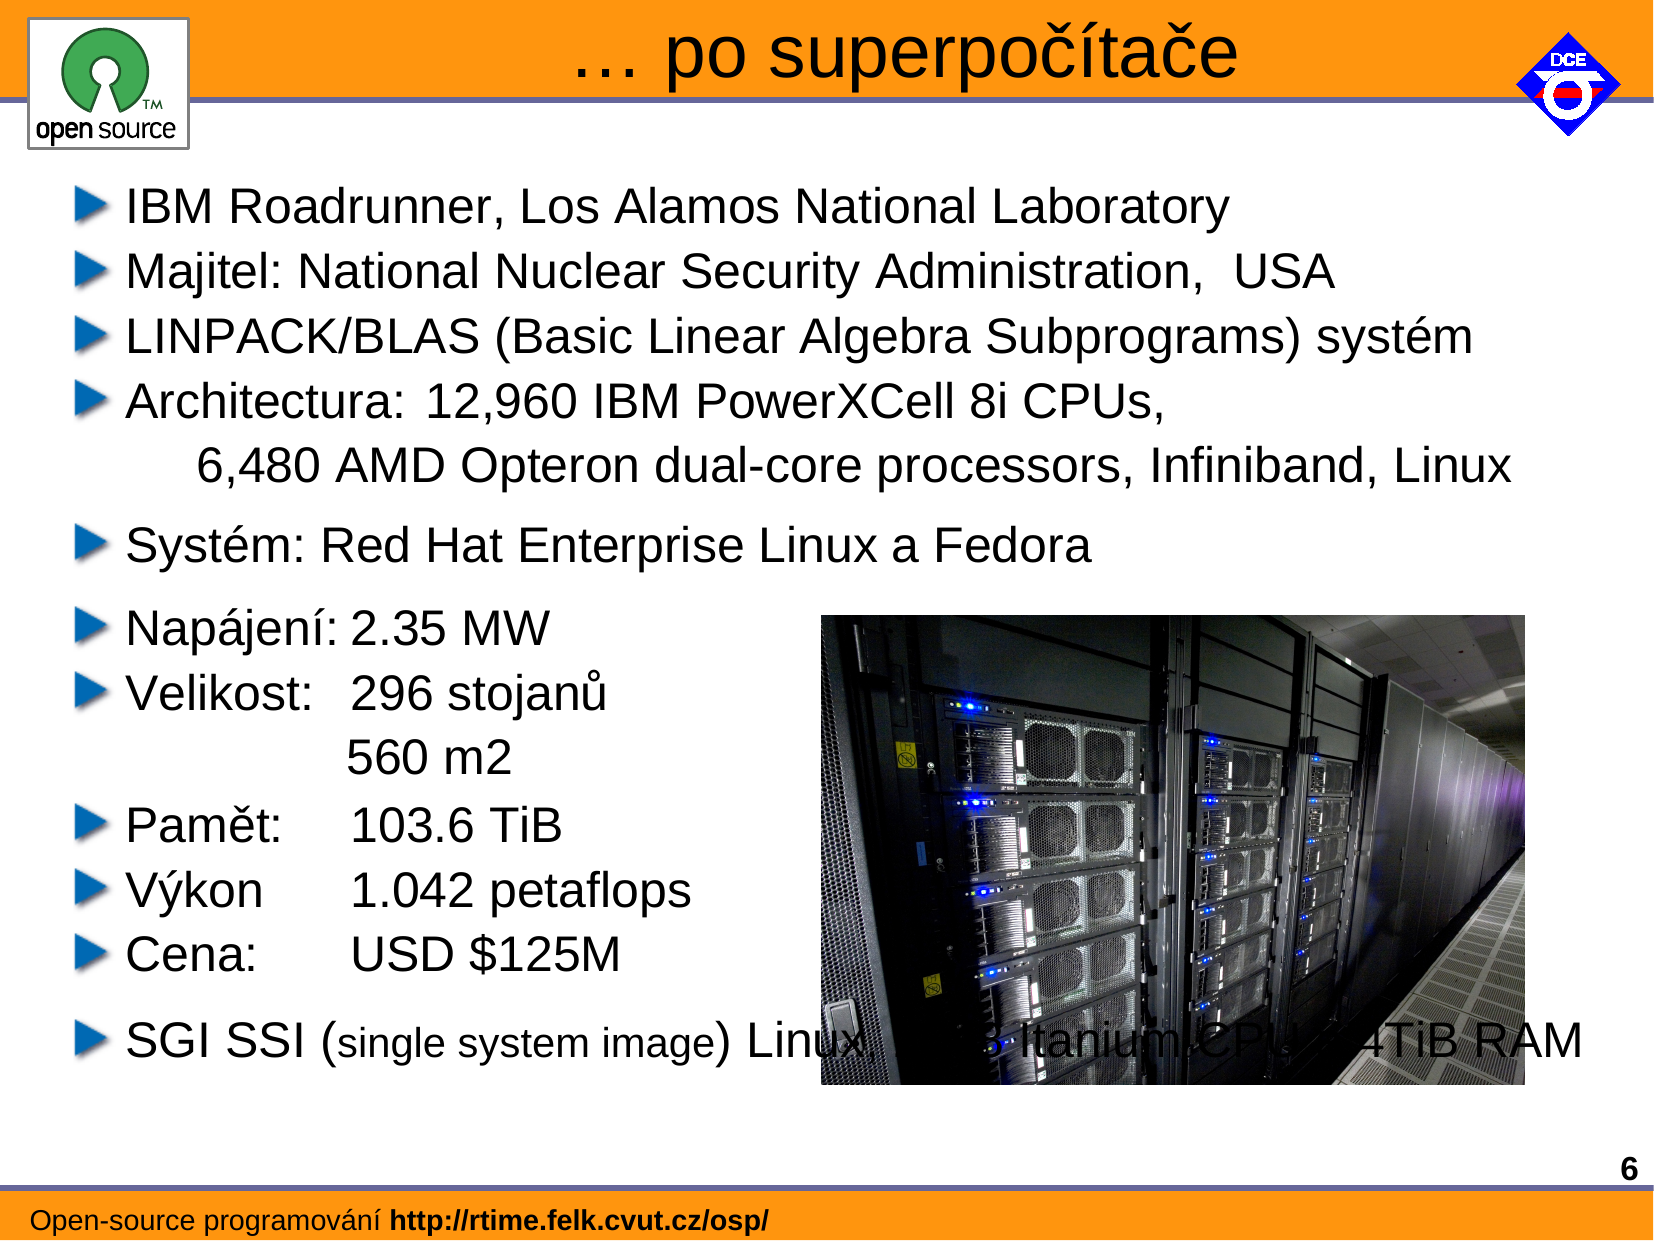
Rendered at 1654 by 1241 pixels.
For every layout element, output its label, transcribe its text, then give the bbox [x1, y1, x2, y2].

list IBM Roadrunner, Los Alamos National Laboratory Majitel: National Nuclear Security Administration, USA LINPACK/BLAS (Basic Linear Algebra Subprograms) systém Architectura: 12,960 IBM PowerXCell 8i CPUs, 6,480 AMD Opteron dual-core processors, Infiniband, Linux Systém: Red Hat Enterprise Linux a Fedora Napájení: 2.35 MW Velikost: 296 stojanů 560 m2 Pamět: 103.6 TiB Výkon 1.042 petaflops Cena: USD $125M SGI SSI (single system image) Linux, 2048 Itanium CPU a 4TiB RAM [54, 178, 1599, 1150]
title … po superpočítače [178, 4, 1631, 98]
